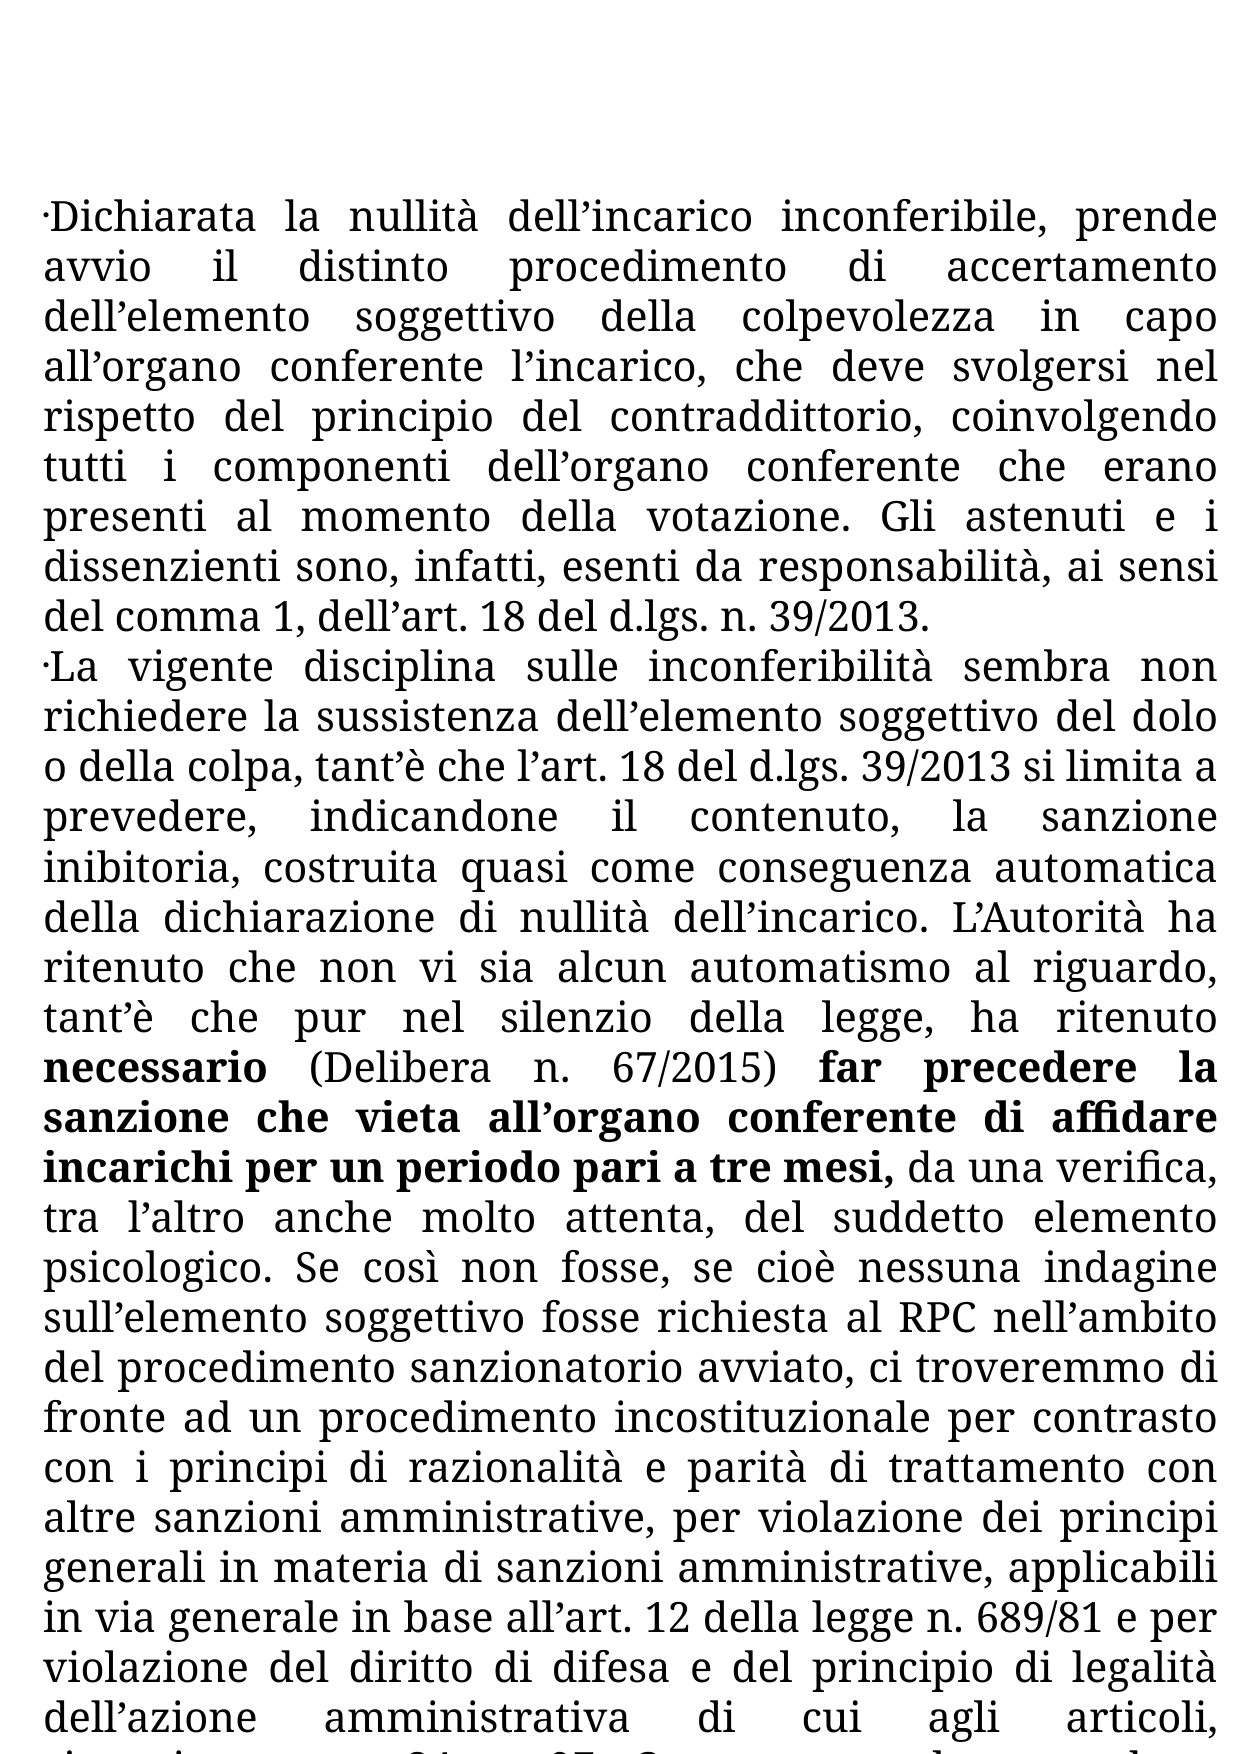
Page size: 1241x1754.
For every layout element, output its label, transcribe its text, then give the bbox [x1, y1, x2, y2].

list Dichiarata la nullità dell’incarico inconferibile, prende avvio il distinto procedimento di accertamento dell’elemento soggettivo della colpevolezza in capo all’organo conferente l’incarico, che deve svolgersi nel rispetto del principio del contraddittorio, coinvolgendo tutti i componenti dell’organo conferente che erano presenti al momento della votazione. Gli astenuti e i dissenzienti sono, infatti, esenti da responsabilità, ai sensi del comma 1, dell’art. 18 del d.lgs. n. 39/2013. La vigente disciplina sulle inconferibilità sembra non richiedere la sussistenza dell’elemento soggettivo del dolo o della colpa, tant’è che l’art. 18 del d.lgs. 39/2013 si limita a prevedere, indicandone il contenuto, la sanzione inibitoria, costruita quasi come conseguenza automatica della dichiarazione di nullità dell’incarico. L’Autorità ha ritenuto che non vi sia alcun automatismo al riguardo, tant’è che pur nel silenzio della legge, ha ritenuto necessario (Delibera n. 67/2015) far precedere la sanzione che vieta all’organo conferente di affidare incarichi per un periodo pari a tre mesi, da una verifica, tra l’altro anche molto attenta, del suddetto elemento psicologico. Se così non fosse, se cioè nessuna indagine sull’elemento soggettivo fosse richiesta al RPC nell’ambito del procedimento sanzionatorio avviato, ci troveremmo di fronte ad un procedimento incostituzionale per contrasto con i principi di razionalità e parità di trattamento con altre sanzioni amministrative, per violazione dei principi generali in materia di sanzioni amministrative, applicabili in via generale in base all’art. 12 della legge n. 689/81 e per violazione del diritto di difesa e del principio di legalità dell’azione amministrativa di cui agli articoli, rispettivamente, 24 e 97 Cost.; non solo, ma detto procedimento si porrebbe in evidente contrasto anche con i principi della convenzione EDU, in particolare, con l’art. 6 di detta Convezione, secondo l’interpretazione che più volte ne ha dato la Corte di Strasburgo. In buona sostanza, la sanzione inibitoria che vieta all’organo conferente di affidare incarichi di propria competenza per un periodo pari tre a mesi, è una sanzione personale, di natura interdittiva, fissa e non [20, 182, 1241, 1620]
